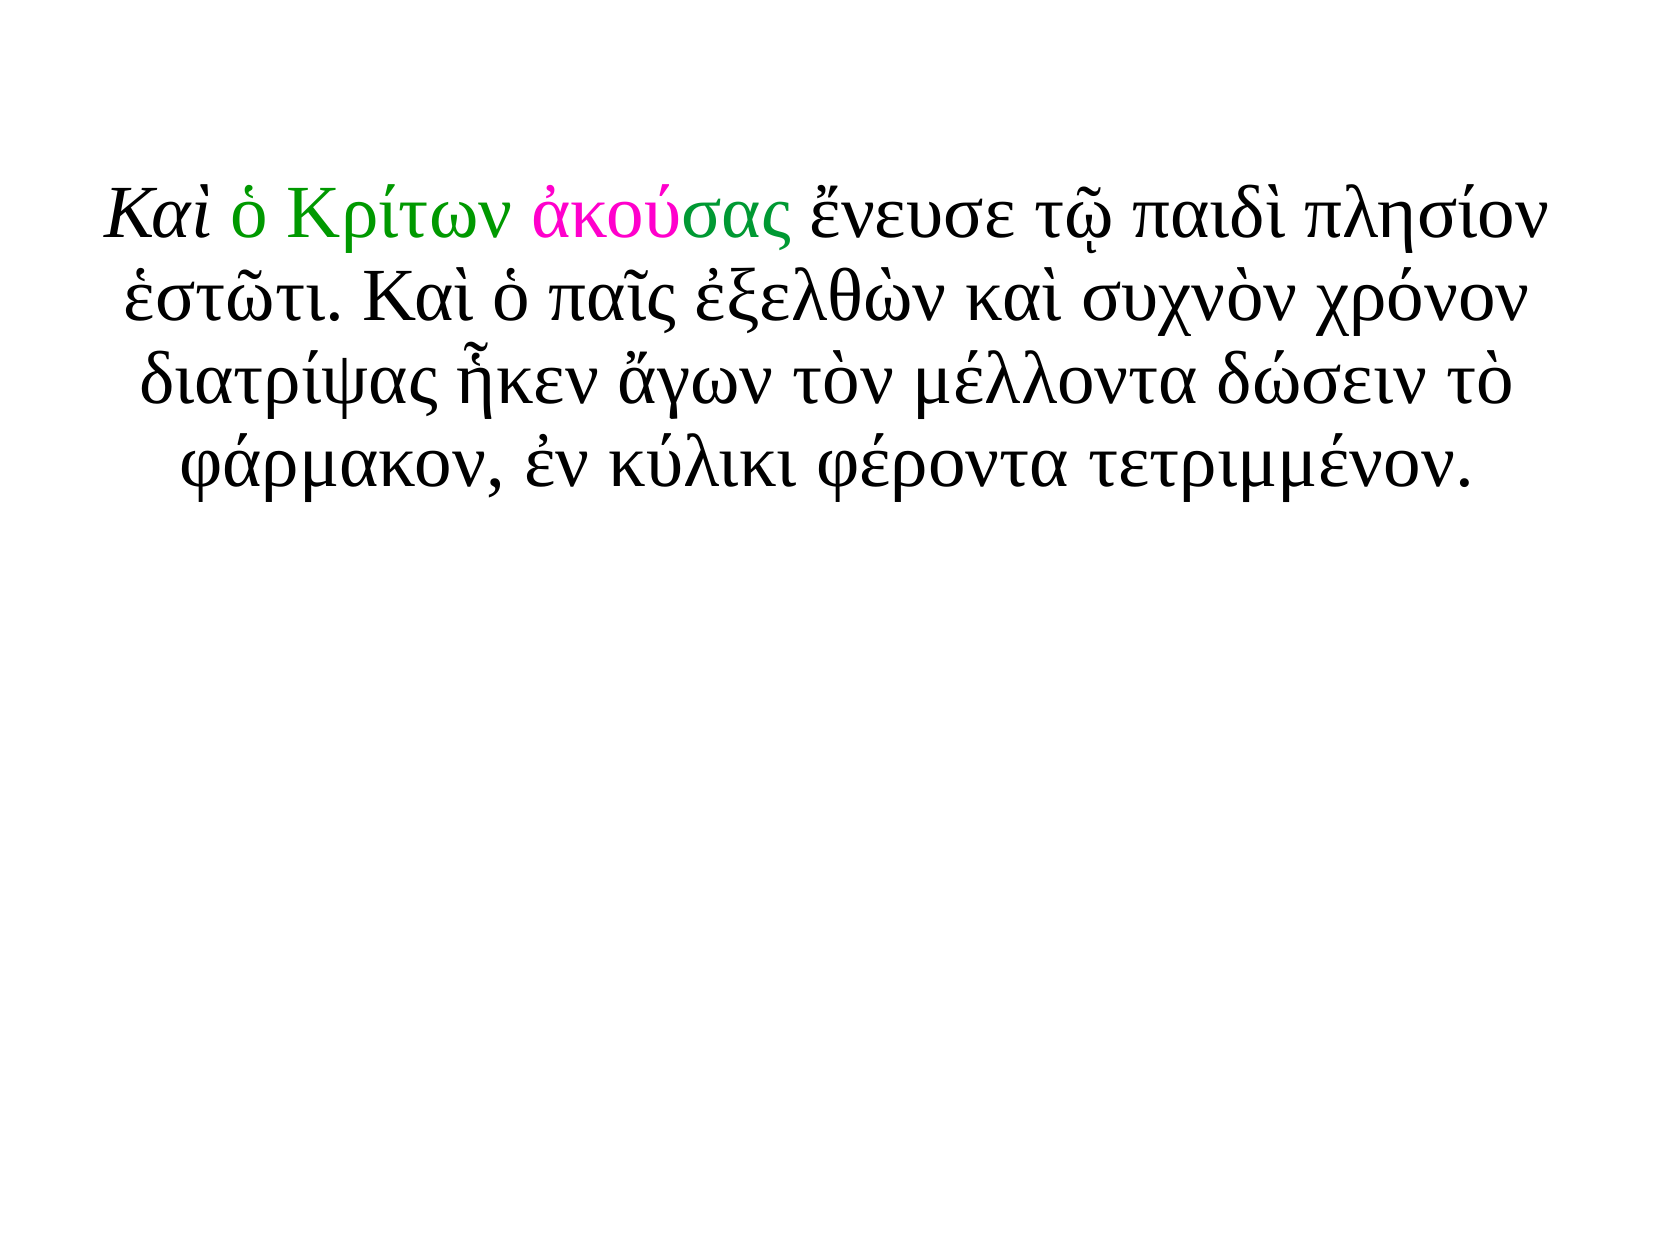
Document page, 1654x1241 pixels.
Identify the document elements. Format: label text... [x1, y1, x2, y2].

title Καὶ ὁ Κρίτων ἀκούσας ἔνευσε τῷ παιδὶ πλησίον ἑστῶτι. Καὶ ὁ παῖς ἐξελθὼν καὶ συχνὸν χρόνον διατρίψας ἧκεν ἄγων τὸν μέλλοντα δώσειν τὸ φάρμακον, ἐν κύλικι φέροντα τετριμμένον. [82, 129, 1571, 544]
